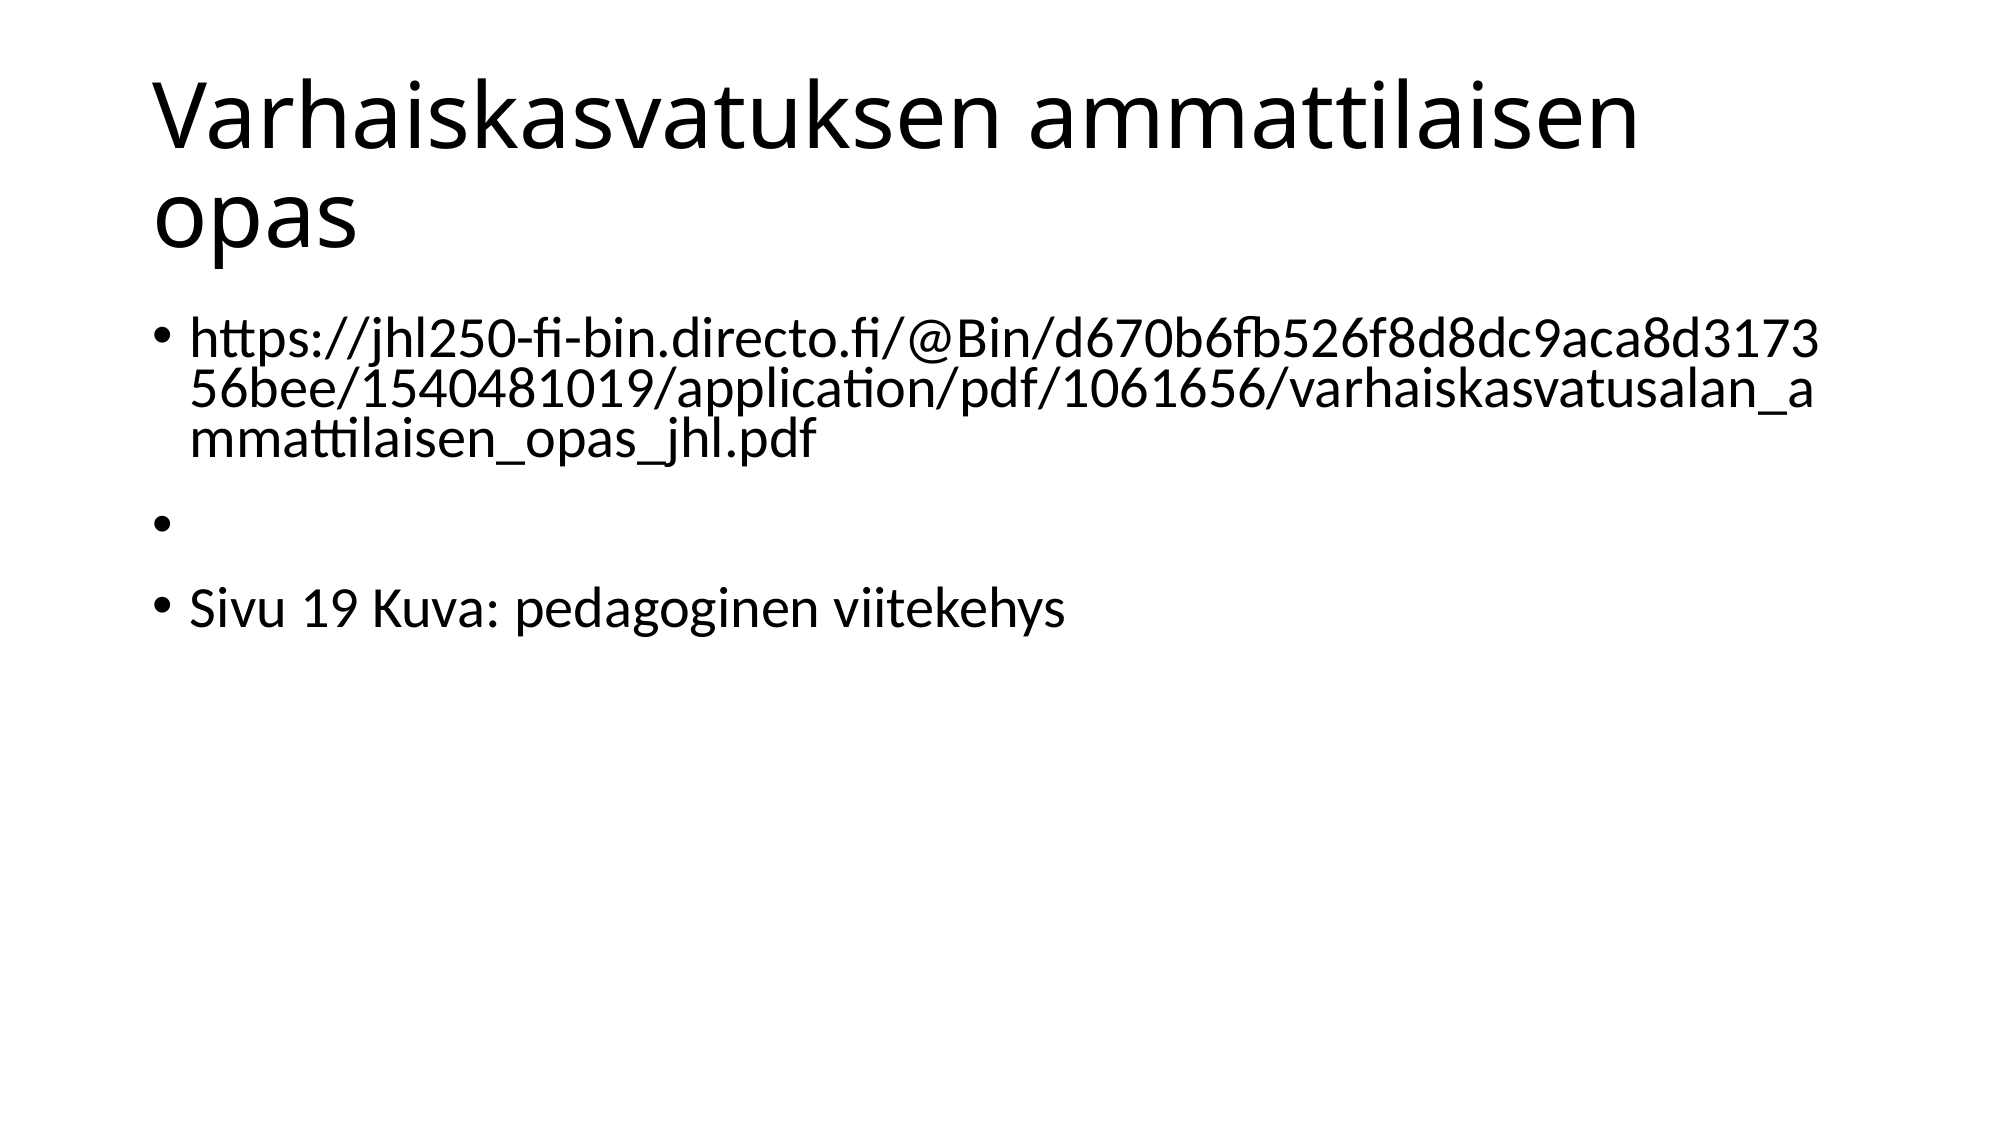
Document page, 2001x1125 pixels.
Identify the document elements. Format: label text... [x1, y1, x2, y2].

list https://jhl250-fi-bin.directo.fi/@Bin/d670b6fb526f8d8dc9aca8d317356bee/1540481019/application/pdf/1061656/varhaiskasvatusalan_ammattilaisen_opas_jhl.pdf Sivu 19 Kuva: pedagoginen viitekehys [137, 299, 1863, 1014]
title Varhaiskasvatuksen ammattilaisen opas [137, 59, 1863, 278]
